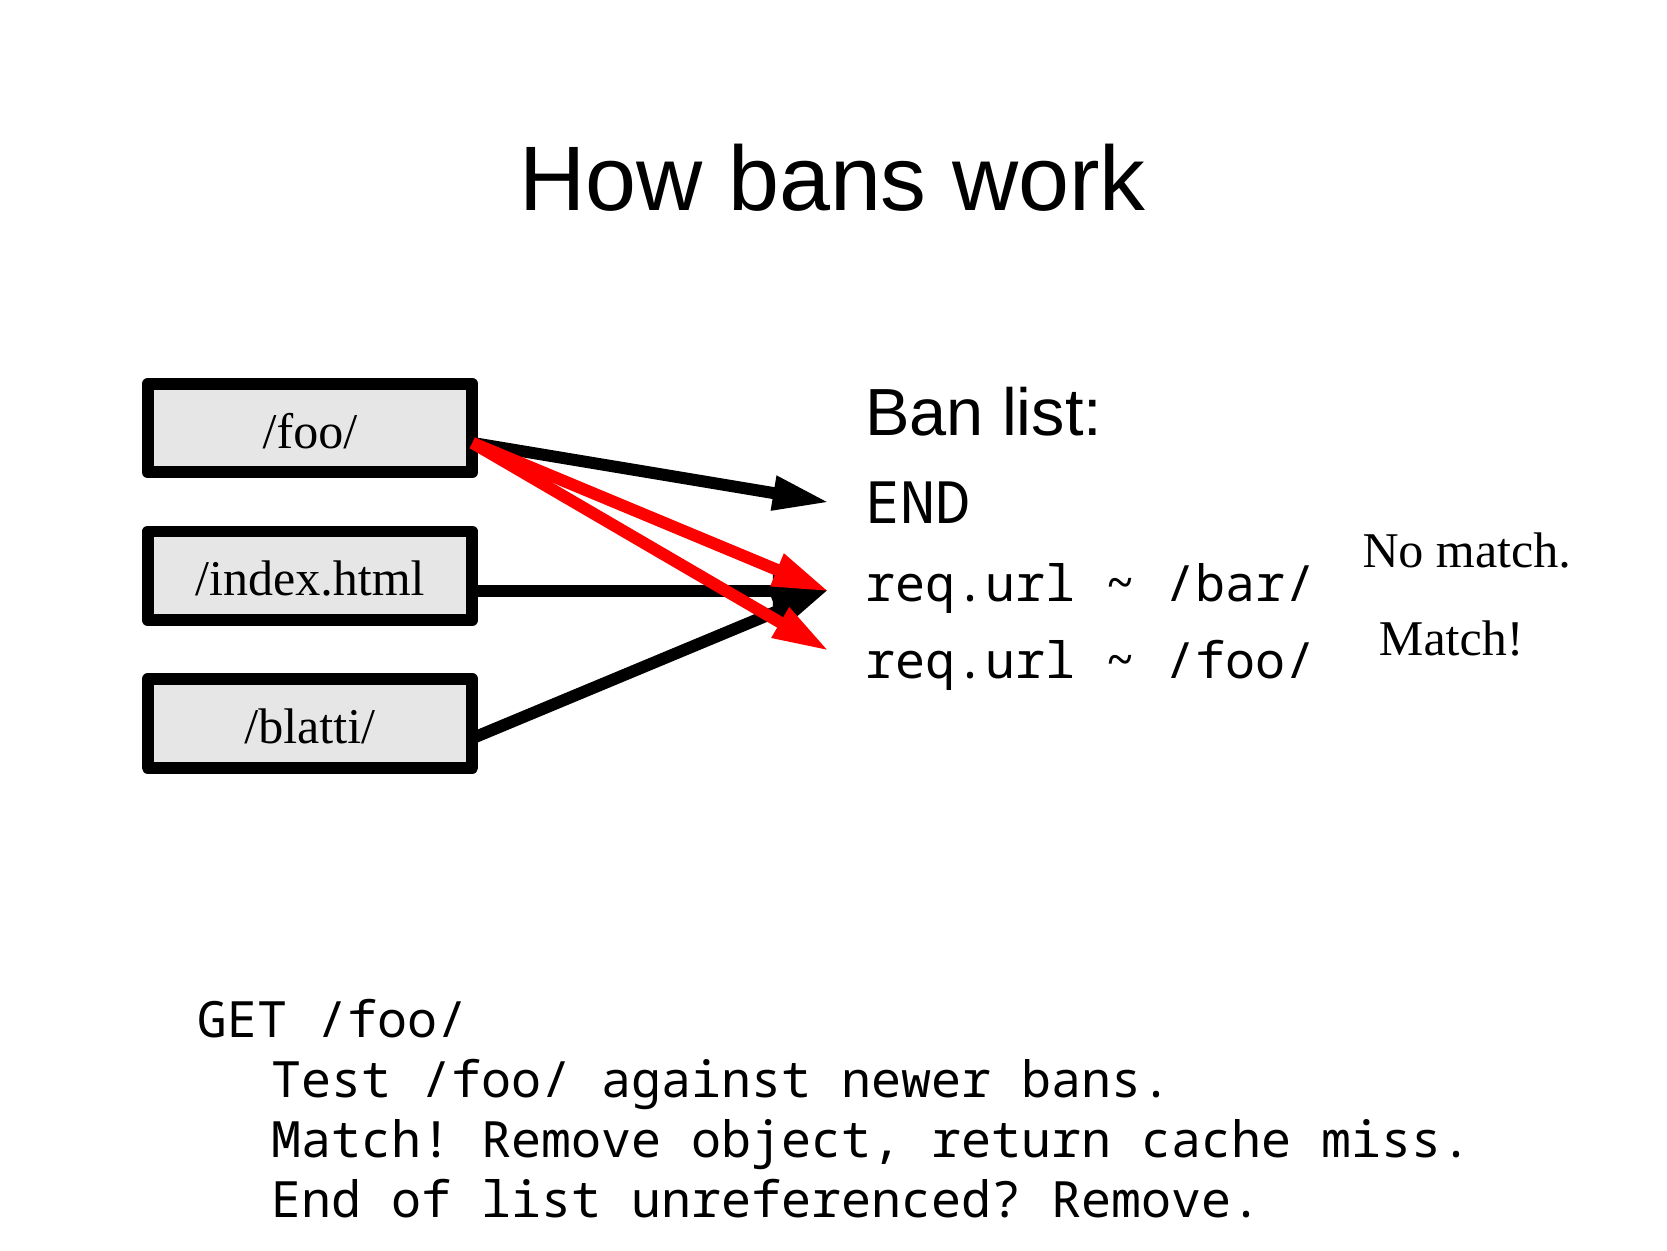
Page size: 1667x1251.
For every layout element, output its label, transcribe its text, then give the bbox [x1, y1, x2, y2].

text_box GET /foo/ Test /foo/ against newer bans. Match! Remove object, return cache miss. End of list unreferenced? Remove. [177, 974, 1595, 1242]
text_box /blatti/ [147, 679, 473, 768]
list Ban list: END req.url ~ /bar/ req.url ~ /foo/ [850, 360, 1542, 974]
title How bans work [124, 110, 1541, 319]
text_box Match! [1358, 592, 1595, 680]
text_box No match. [1341, 503, 1667, 591]
text_box /index.html [147, 531, 473, 621]
text_box /foo/ [147, 383, 473, 473]
